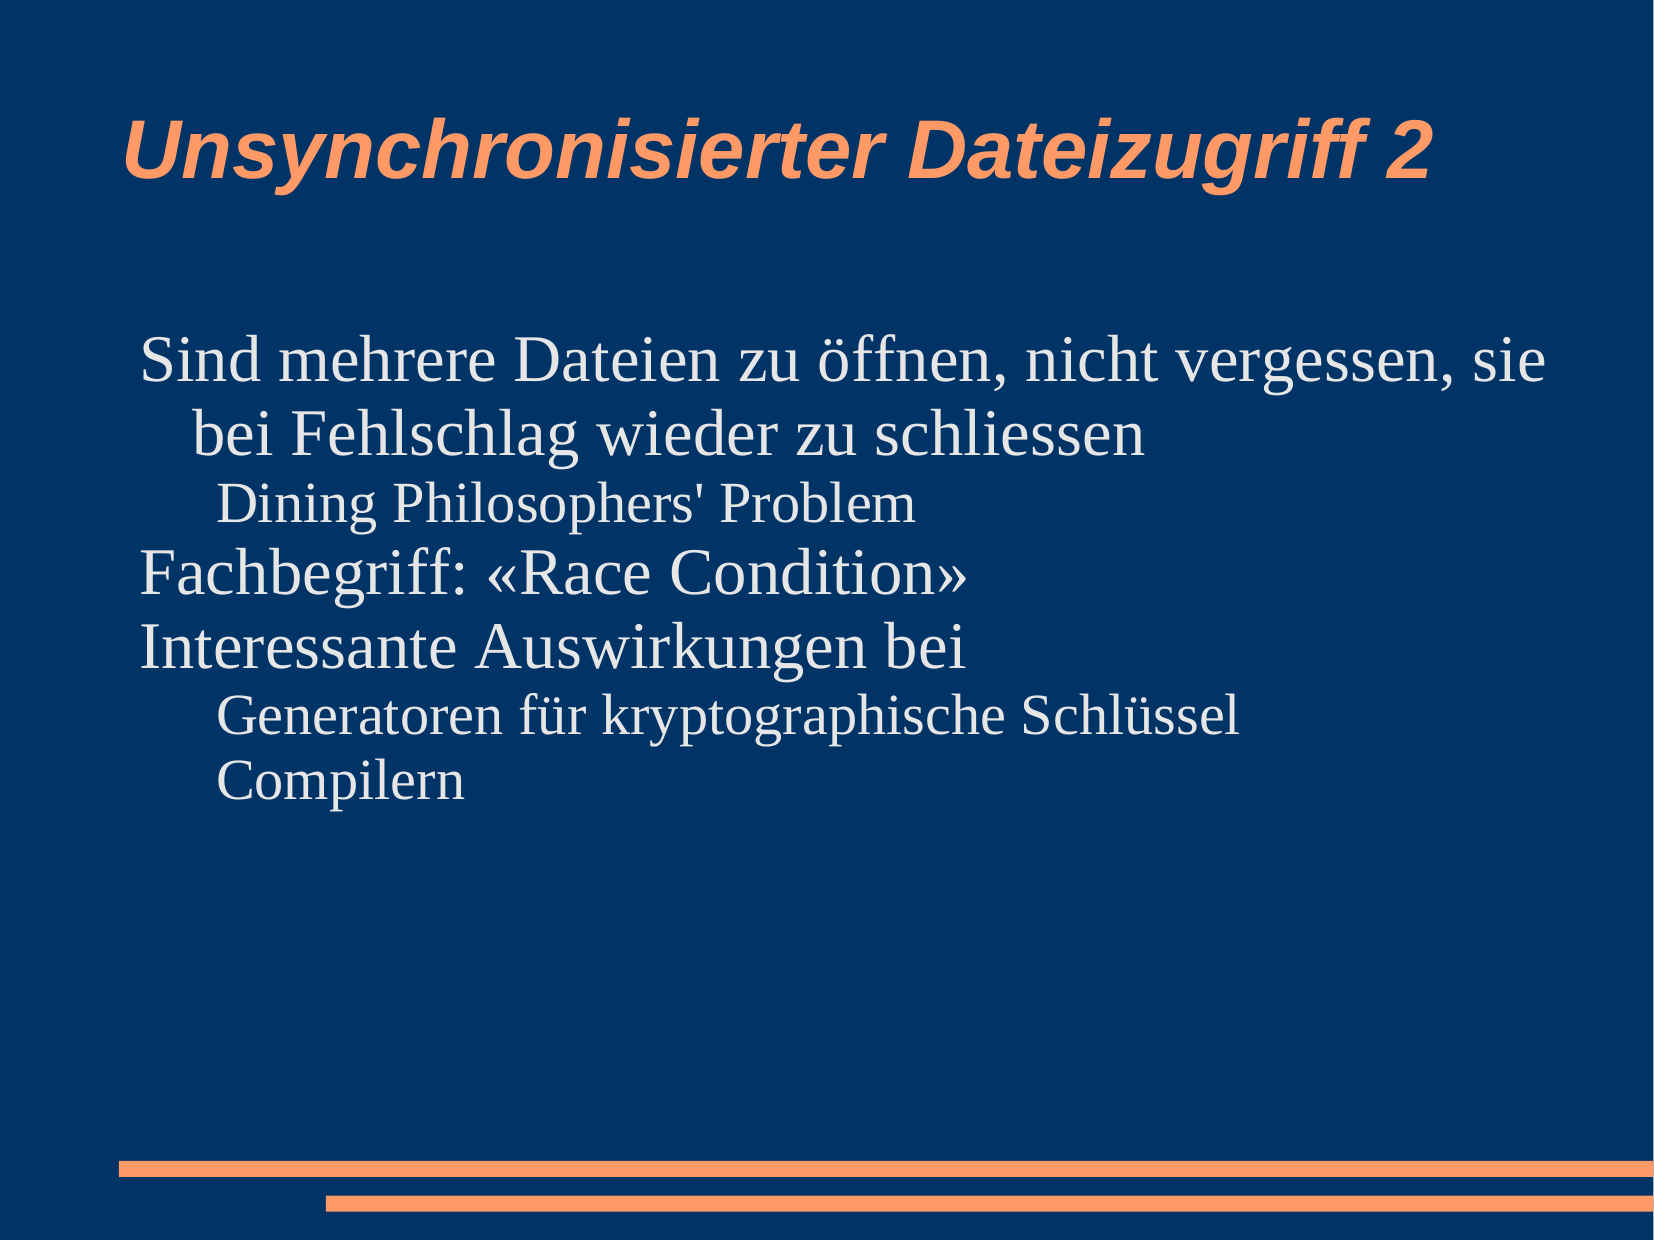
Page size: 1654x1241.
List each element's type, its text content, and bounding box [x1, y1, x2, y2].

list Sind mehrere Dateien zu öffnen, nicht vergessen, sie bei Fehlschlag wieder zu schliessen Dining Philosophers' Problem Fachbegriff: «Race Condition» Interessante Auswirkungen bei Generatoren für kryptographische Schlüssel Compilern [121, 322, 1561, 1118]
title Unsynchronisierter Dateizugriff 2 [121, 53, 1534, 247]
